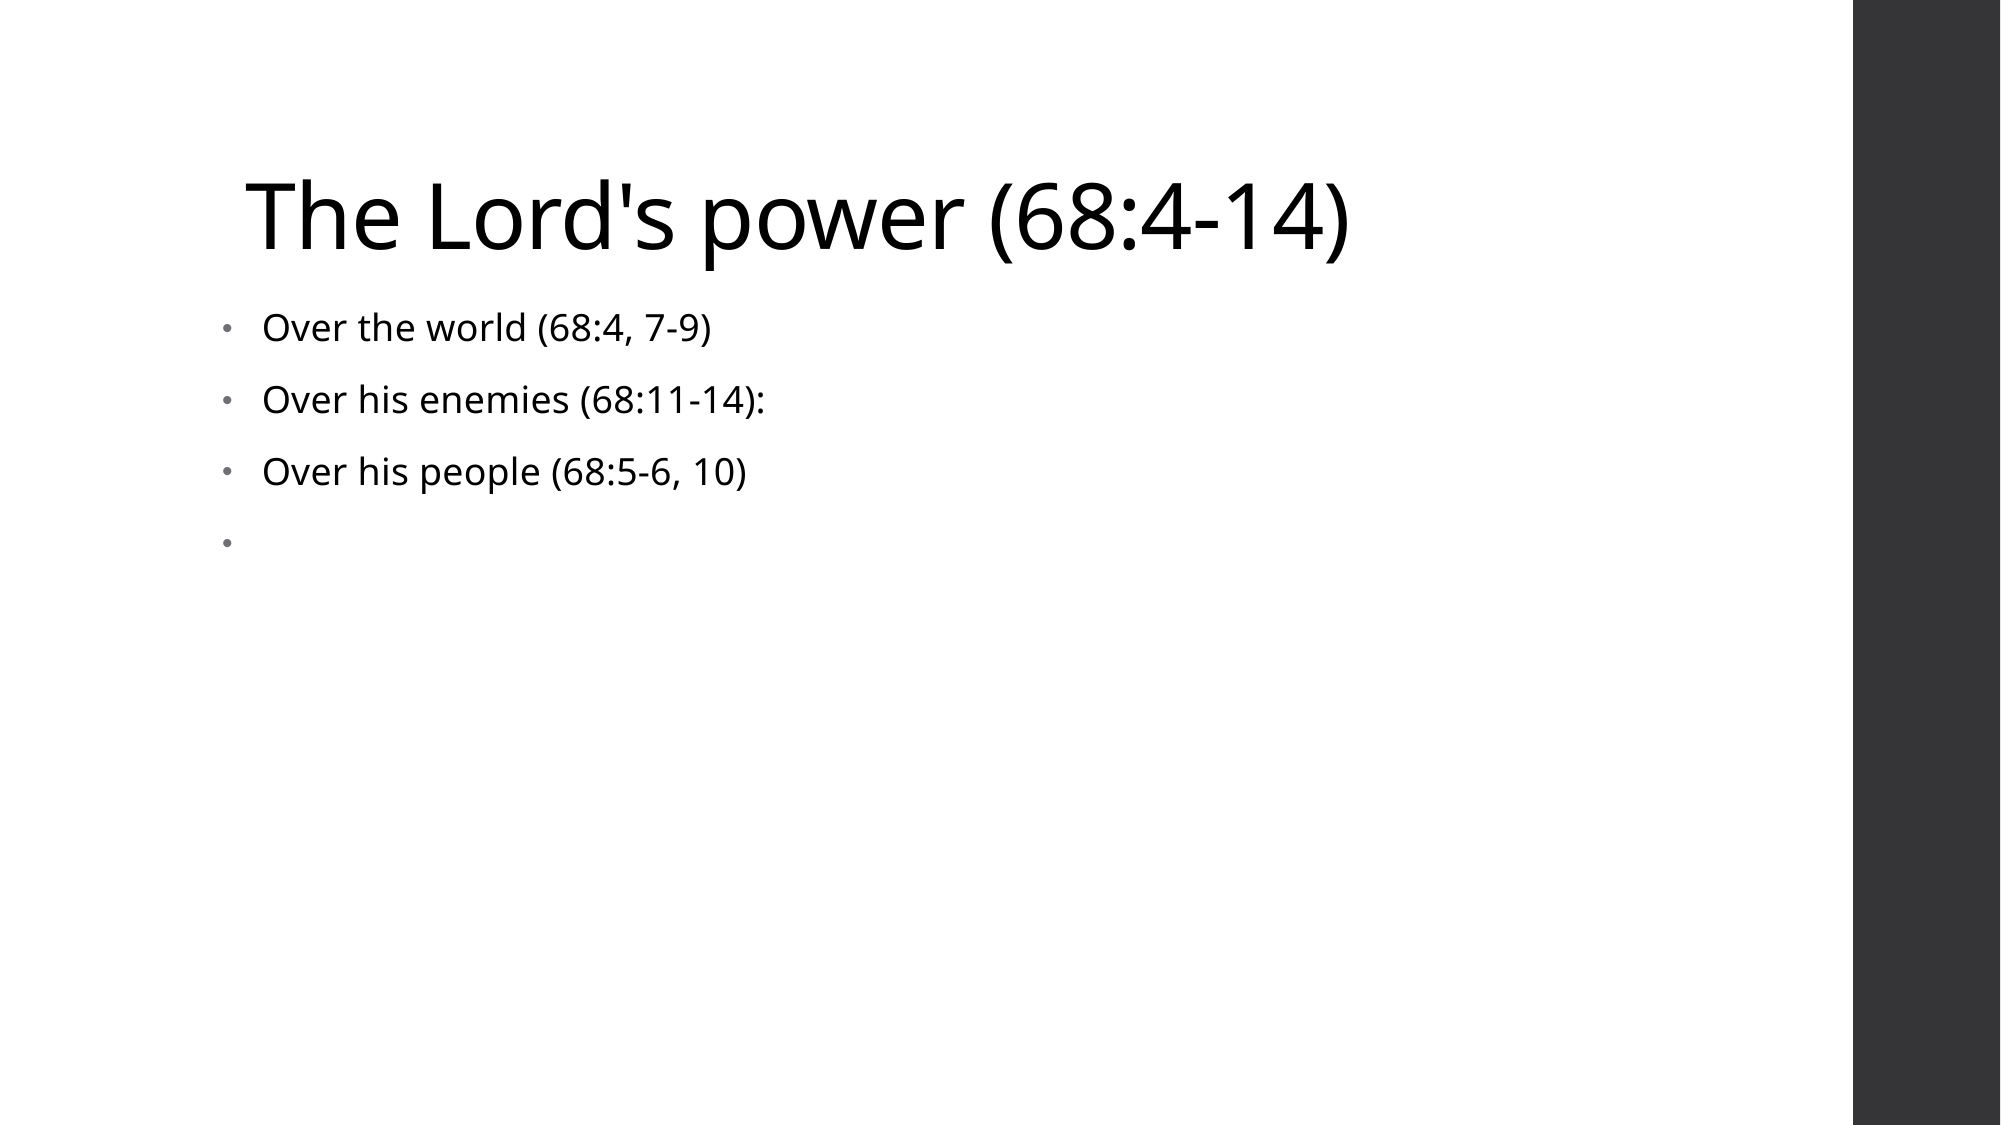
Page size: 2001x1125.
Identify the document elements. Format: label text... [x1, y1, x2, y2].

list Over the world (68:4, 7-9) Over his enemies (68:11-14): Over his people (68:5-6, 10) [206, 299, 1617, 1014]
title The Lord's power (68:4-14) [206, 60, 1797, 278]
